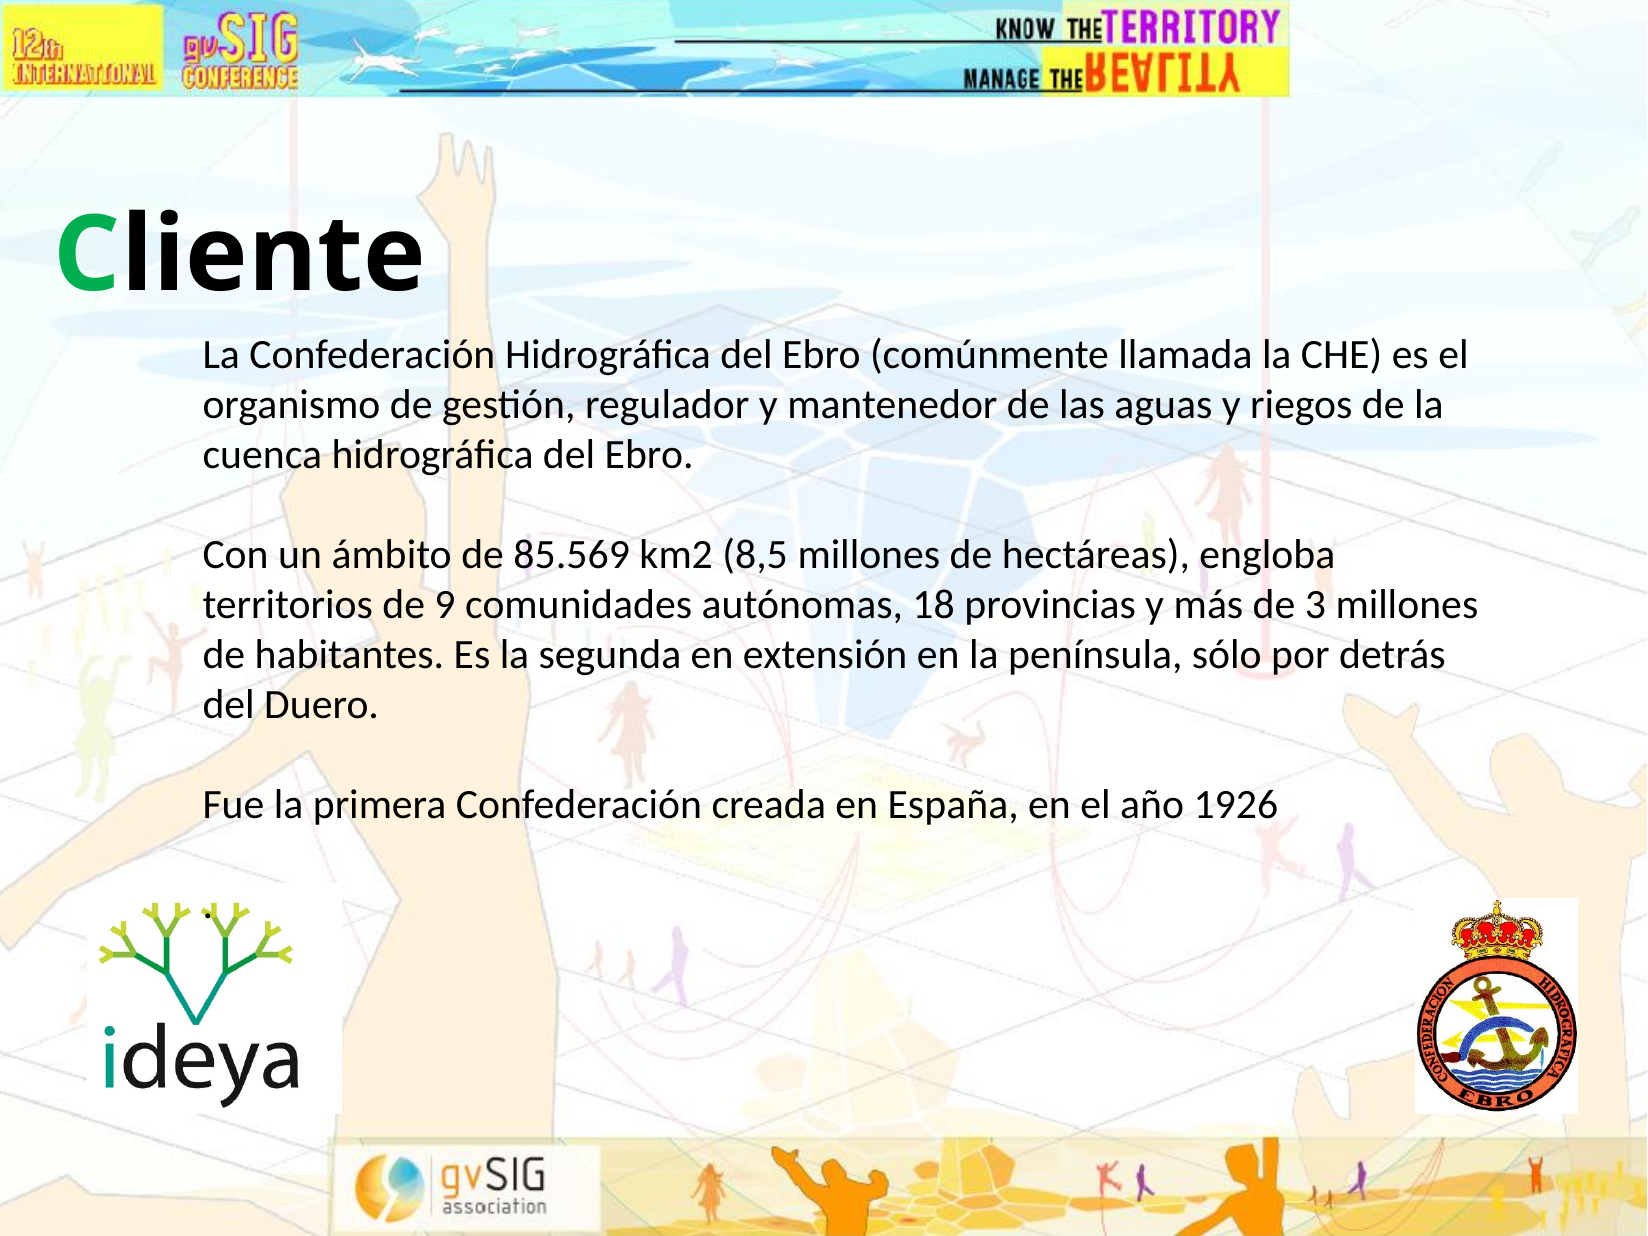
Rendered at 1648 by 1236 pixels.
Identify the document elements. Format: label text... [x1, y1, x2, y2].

text_box La Confederación Hidrográfica del Ebro (comúnmente llamada la CHE) es el organismo de gestión, regulador y mantenedor de las aguas y riegos de la cuenca hidrográfica del Ebro. Con un ámbito de 85.569 km2 (8,5 millones de hectáreas), engloba territorios de 9 comunidades autónomas, 18 provincias y más de 3 millones de habitantes. Es la segunda en extensión en la península, sólo por detrás del Duero. Fue la primera Confederación creada en España, en el año 1926 . [187, 319, 1512, 935]
title Cliente [32, 155, 447, 320]
picture [0, 0, 1648, 1236]
